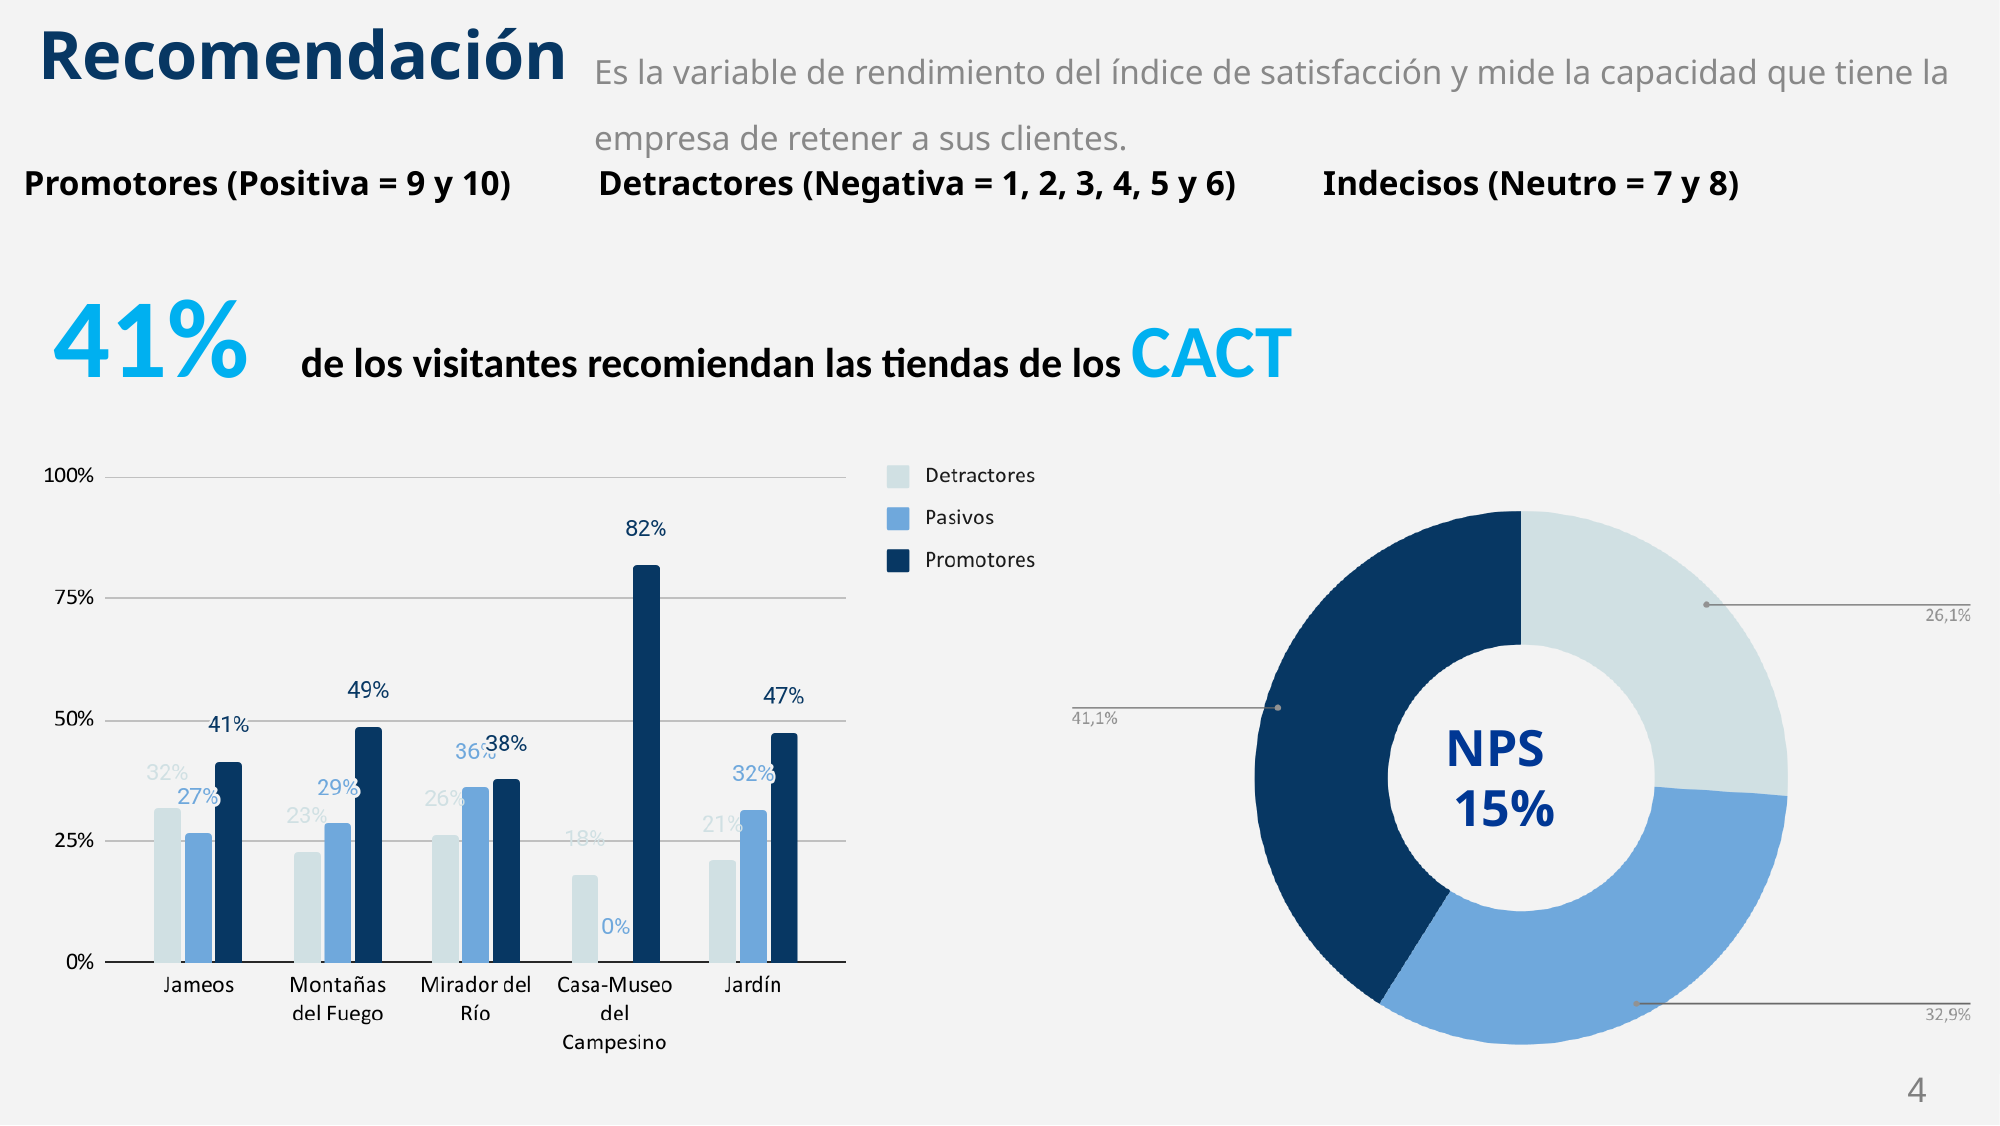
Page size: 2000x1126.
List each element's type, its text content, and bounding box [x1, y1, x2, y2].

text_box NPS 15% [1445, 716, 1563, 837]
text_box Promotores (Positiva = 9 y 10) Detractores (Negativa = 1, 2, 3, 4, 5 y 6) Indecisos (Neutro = 7 y 8) [23, 128, 531, 235]
text_box Es la variable de rendimiento del índice de satisfacción y mide la capacidad que tiene la empresa de retener a sus clientes. [531, 0, 2000, 277]
text_box 41% de los visitantes recomiendan las tiendas de los CACT [38, 257, 1375, 410]
text_box Recomendación [38, 0, 531, 106]
picture [10, 432, 2000, 1087]
slide_number <number> [1478, 1058, 1945, 1119]
